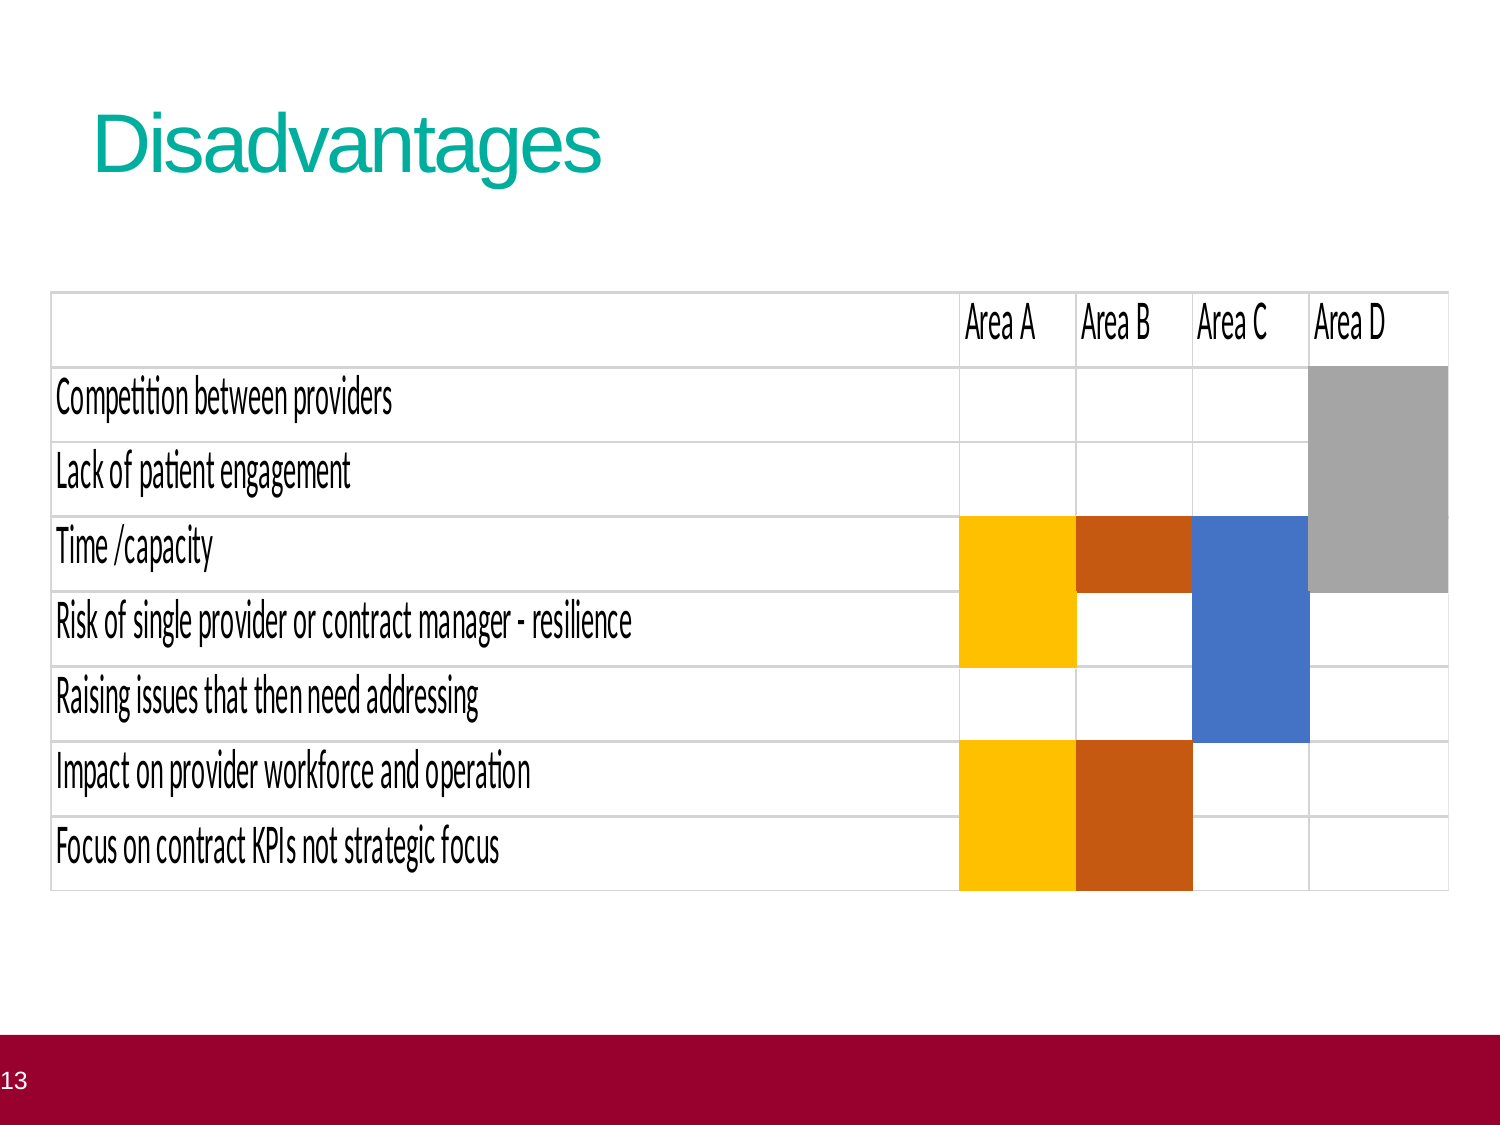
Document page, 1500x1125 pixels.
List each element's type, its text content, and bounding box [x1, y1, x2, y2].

picture [50, 290, 1450, 894]
text_box [0, 1034, 1500, 1125]
title Disadvantages [91, 45, 1409, 233]
